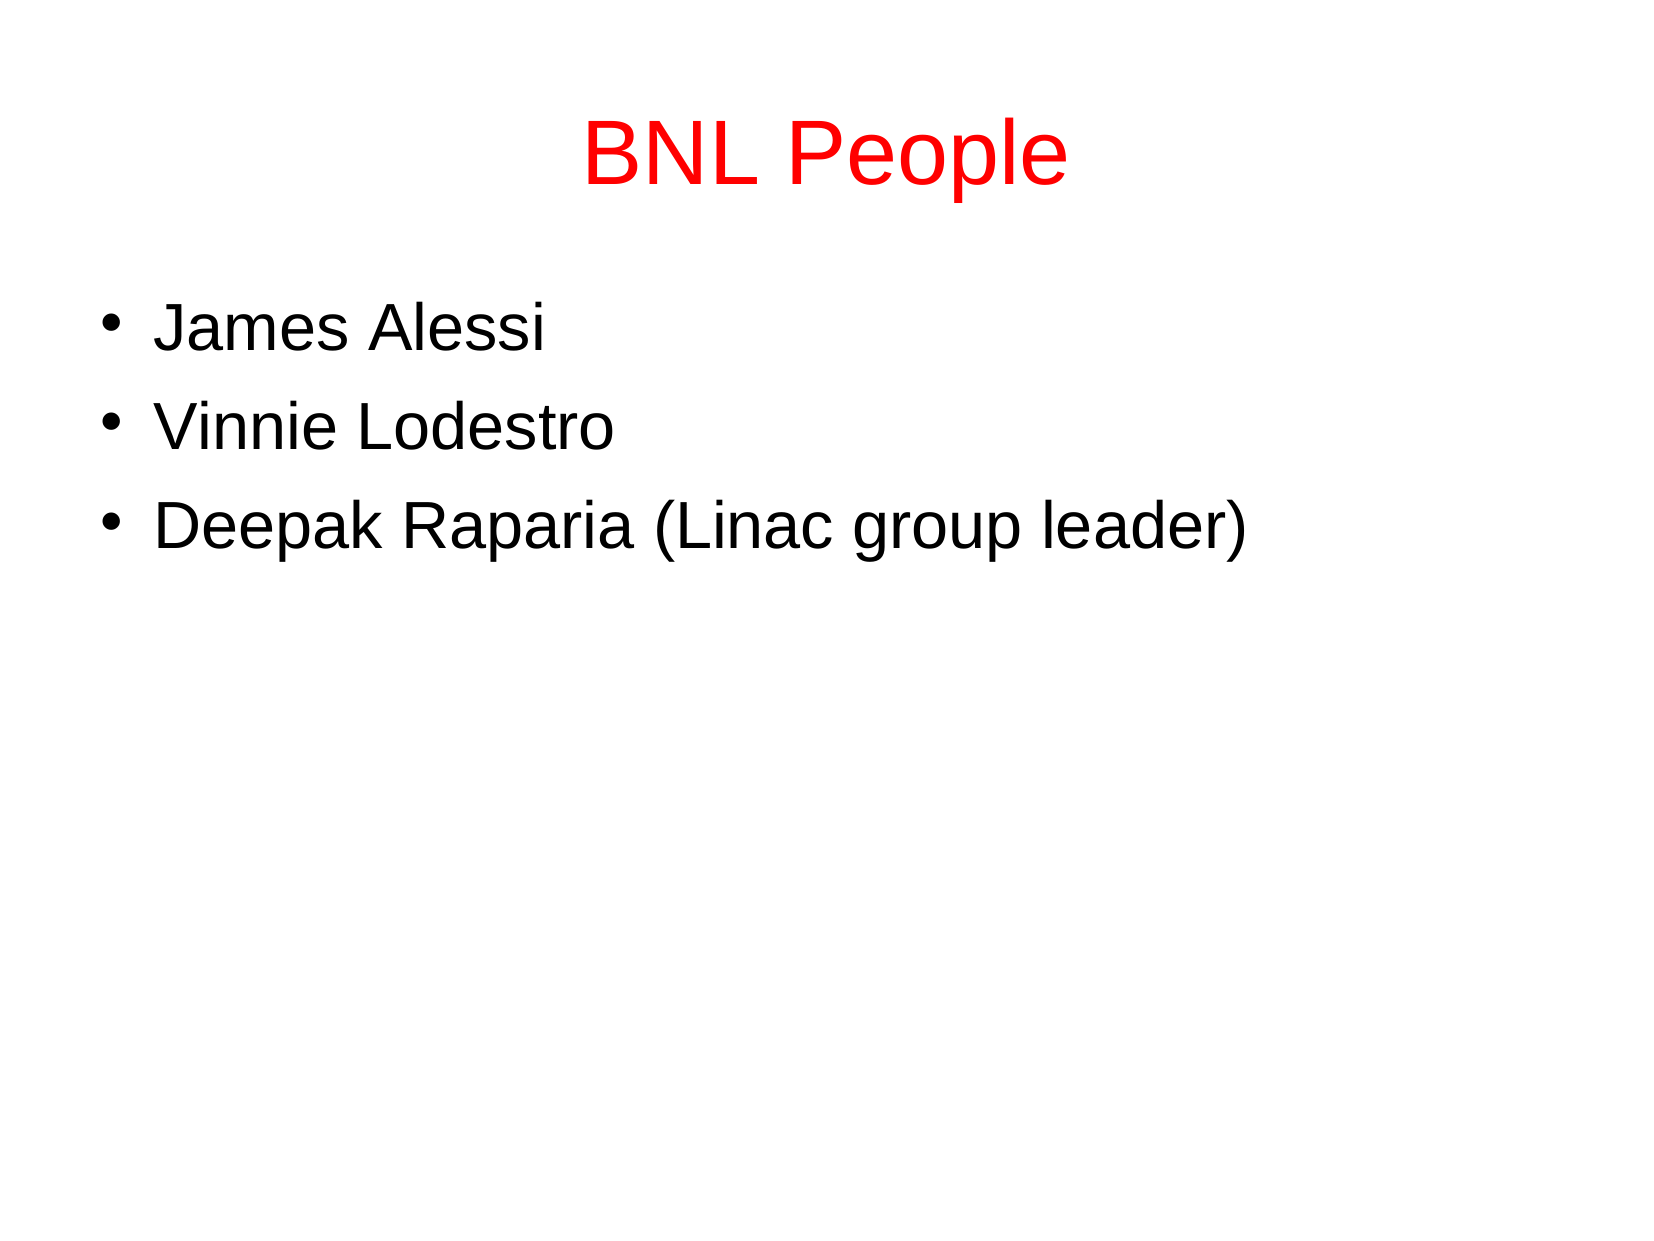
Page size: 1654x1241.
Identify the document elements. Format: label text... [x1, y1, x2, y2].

title BNL People [82, 49, 1571, 257]
list James Alessi Vinnie Lodestro Deepak Raparia (Linac group leader) [82, 290, 1571, 1094]
